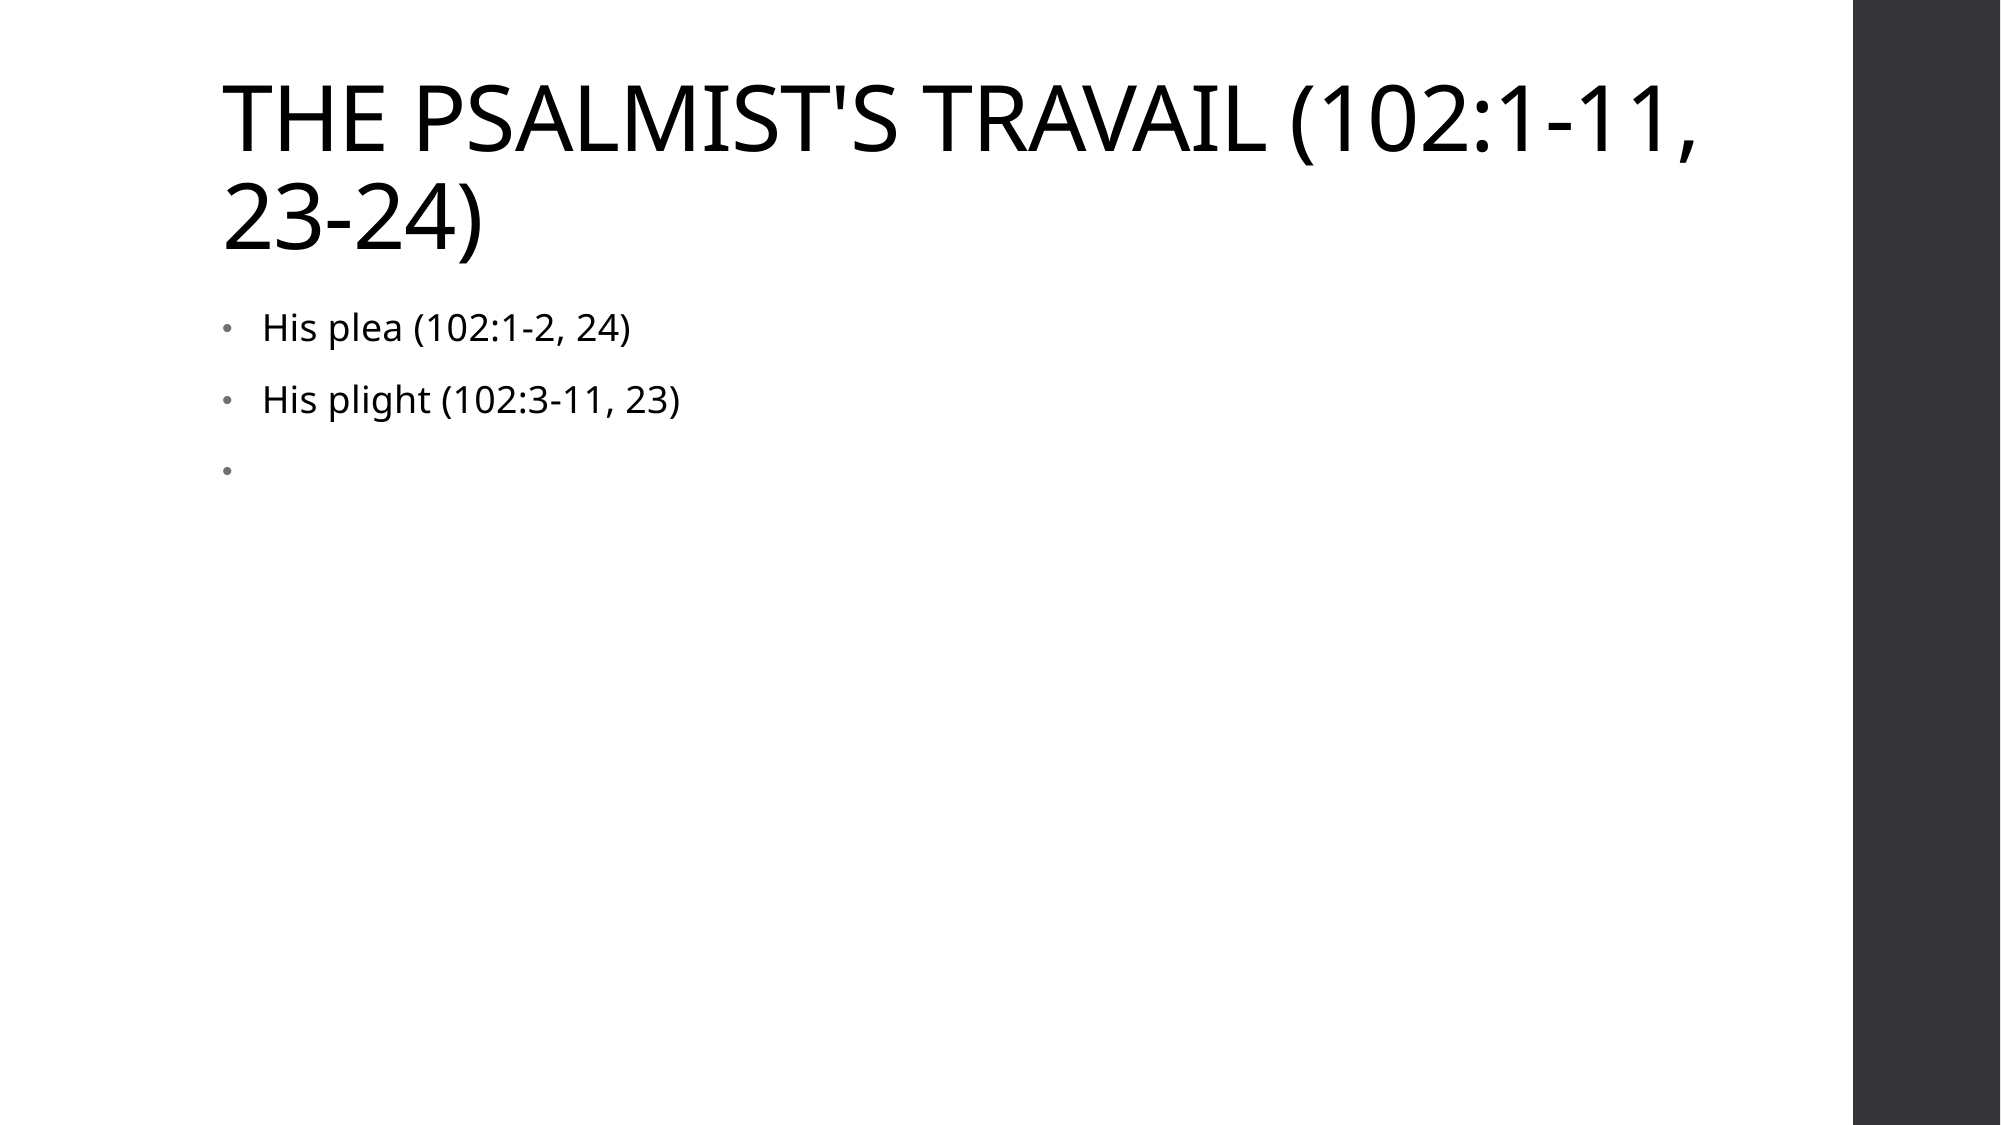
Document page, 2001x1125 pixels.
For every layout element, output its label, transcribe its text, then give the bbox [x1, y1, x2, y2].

list His plea (102:1-2, 24) His plight (102:3-11, 23) [206, 299, 1617, 1014]
title THE PSALMIST'S TRAVAIL (102:1-11, 23-24) [206, 60, 1797, 278]
